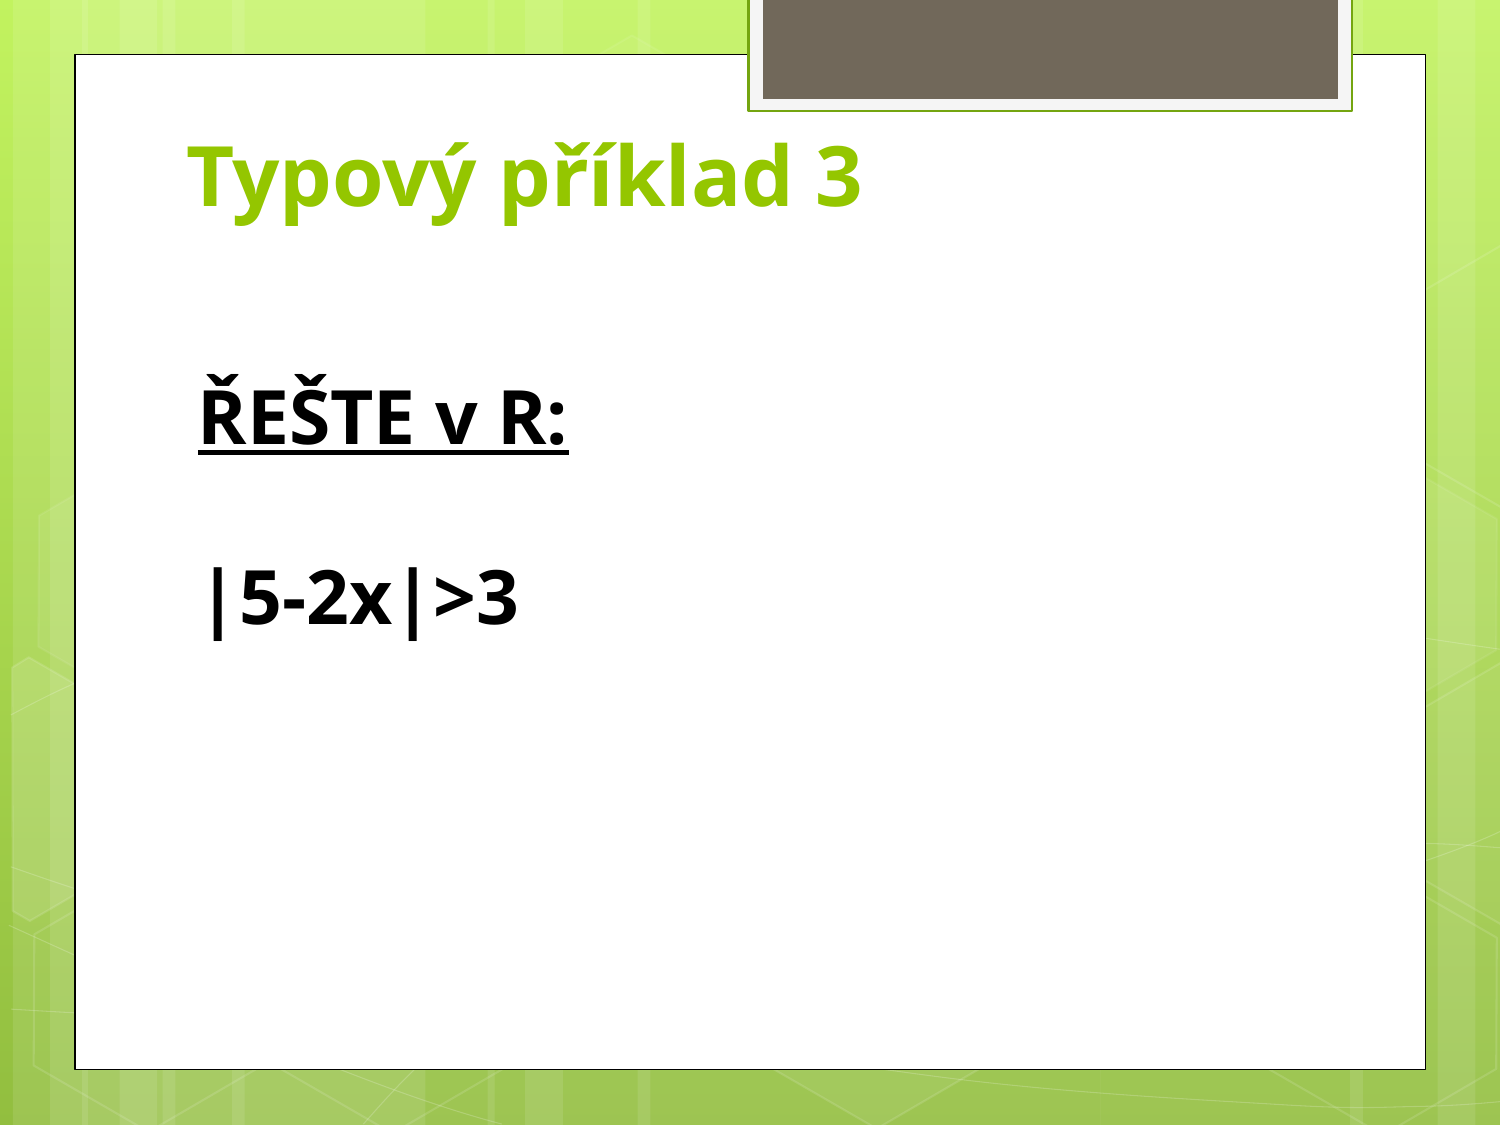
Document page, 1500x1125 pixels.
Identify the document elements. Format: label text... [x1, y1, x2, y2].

text_box ŘEŠTE v R: |5-2x|>3 [183, 362, 1101, 647]
title Typový příklad 3 [171, 42, 1415, 231]
